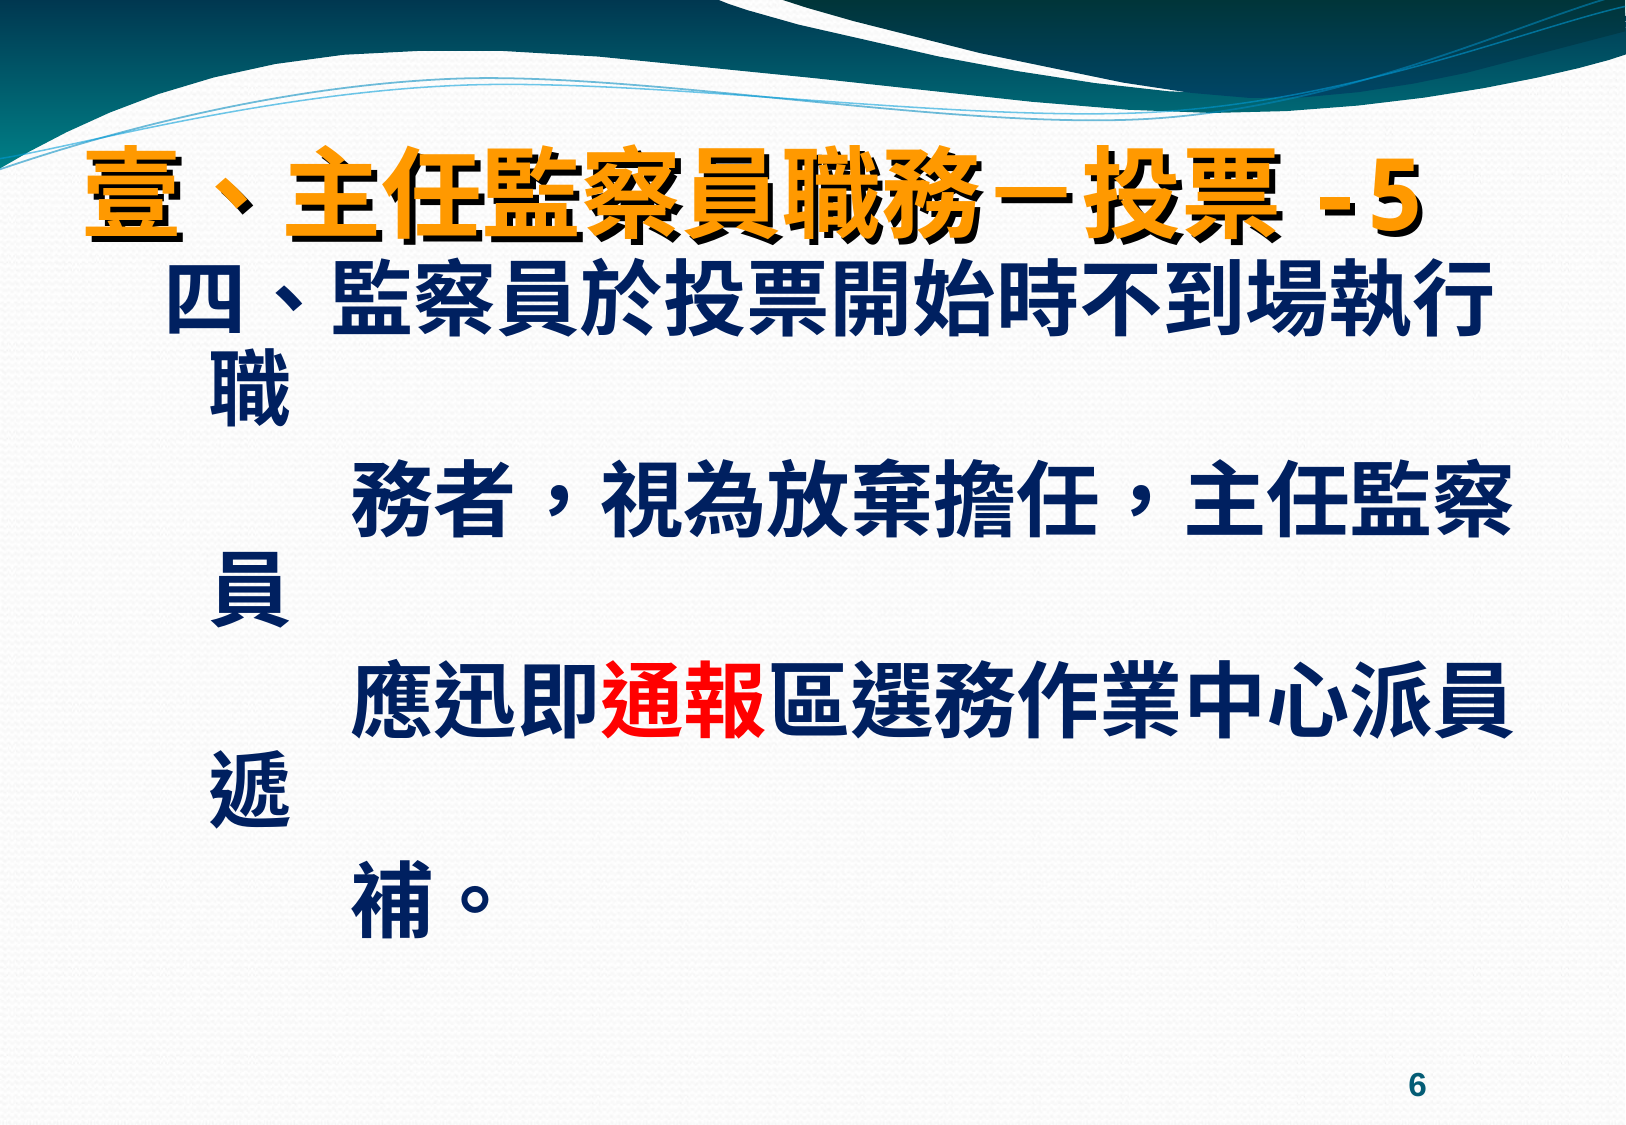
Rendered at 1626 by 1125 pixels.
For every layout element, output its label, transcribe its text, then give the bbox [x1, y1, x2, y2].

title 壹、主任監察員職務－投票-5 [81, 106, 1544, 251]
list 四、監察員於投票開始時不到場執行職 務者，視為放棄擔任，主任監察員 應迅即通報區選務作業中心派員遞 補。 [103, 250, 1586, 1103]
text_box [1408, 1042, 1544, 1103]
